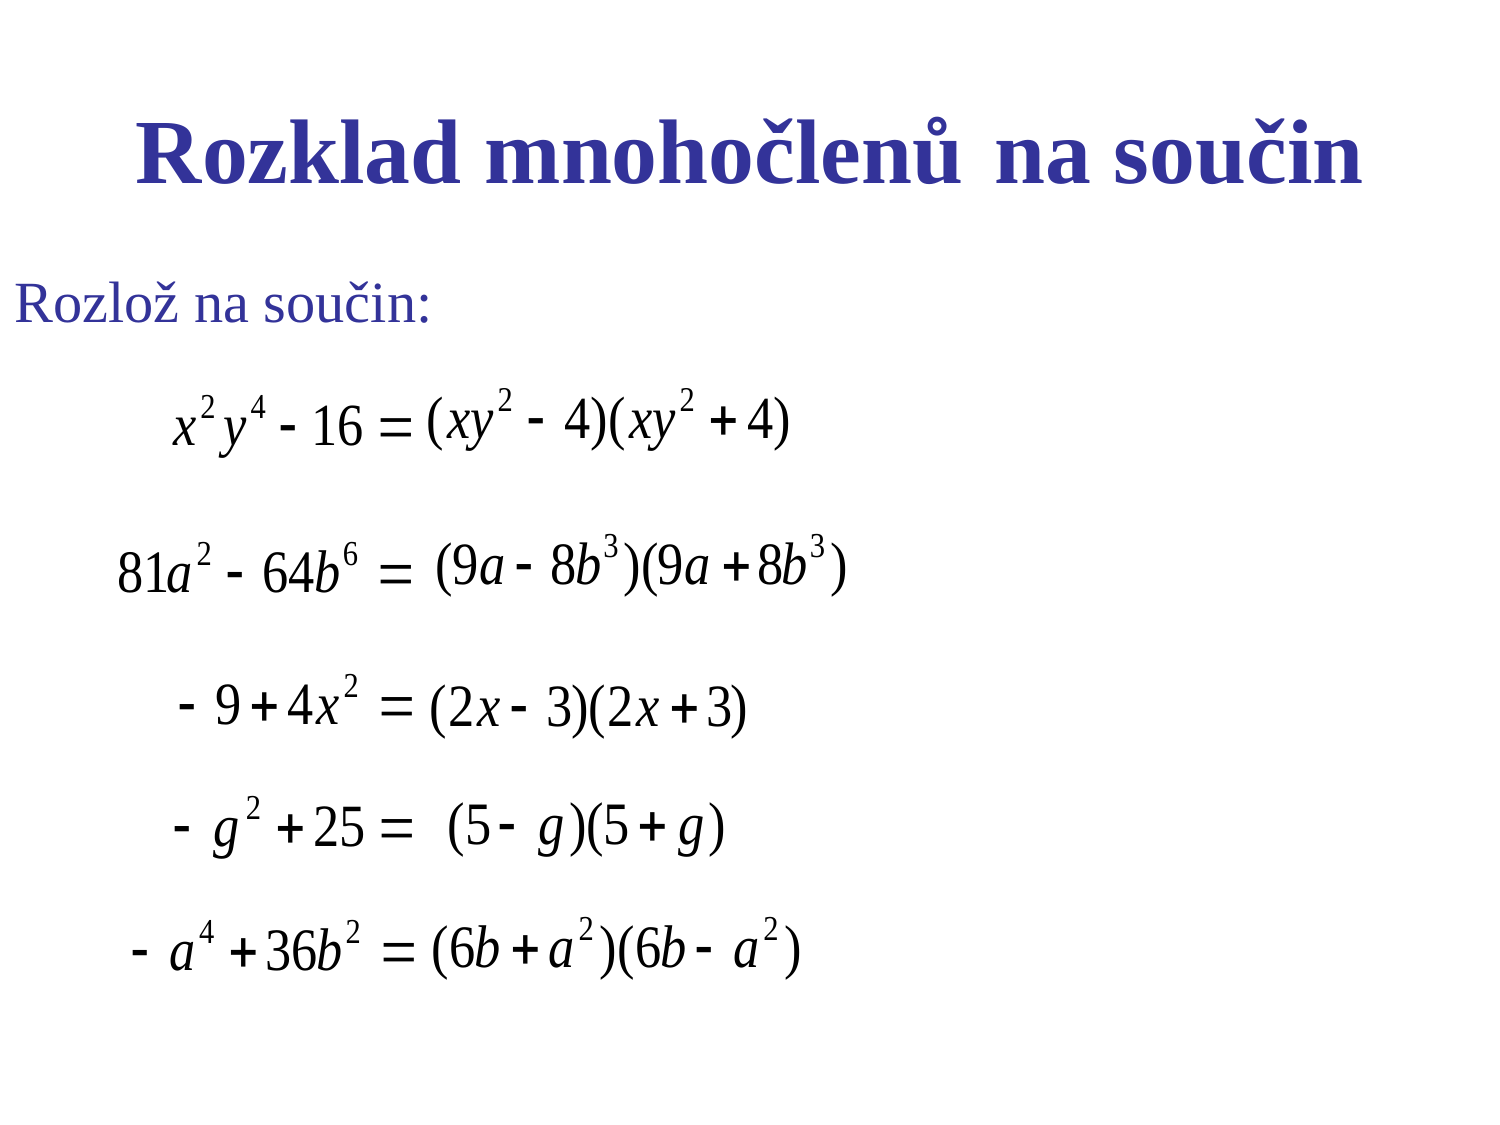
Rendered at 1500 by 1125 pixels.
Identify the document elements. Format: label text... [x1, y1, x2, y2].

chart [165, 782, 415, 872]
chart [163, 380, 413, 471]
chart [440, 789, 734, 870]
text_box Rozklad mnohočlenů na součin [75, 45, 1426, 233]
chart [418, 373, 799, 463]
chart [427, 519, 857, 610]
chart [424, 902, 810, 993]
text_box Rozlož na součin: [0, 256, 644, 343]
chart [123, 904, 416, 986]
chart [422, 671, 759, 752]
chart [171, 659, 415, 740]
chart [112, 527, 414, 608]
